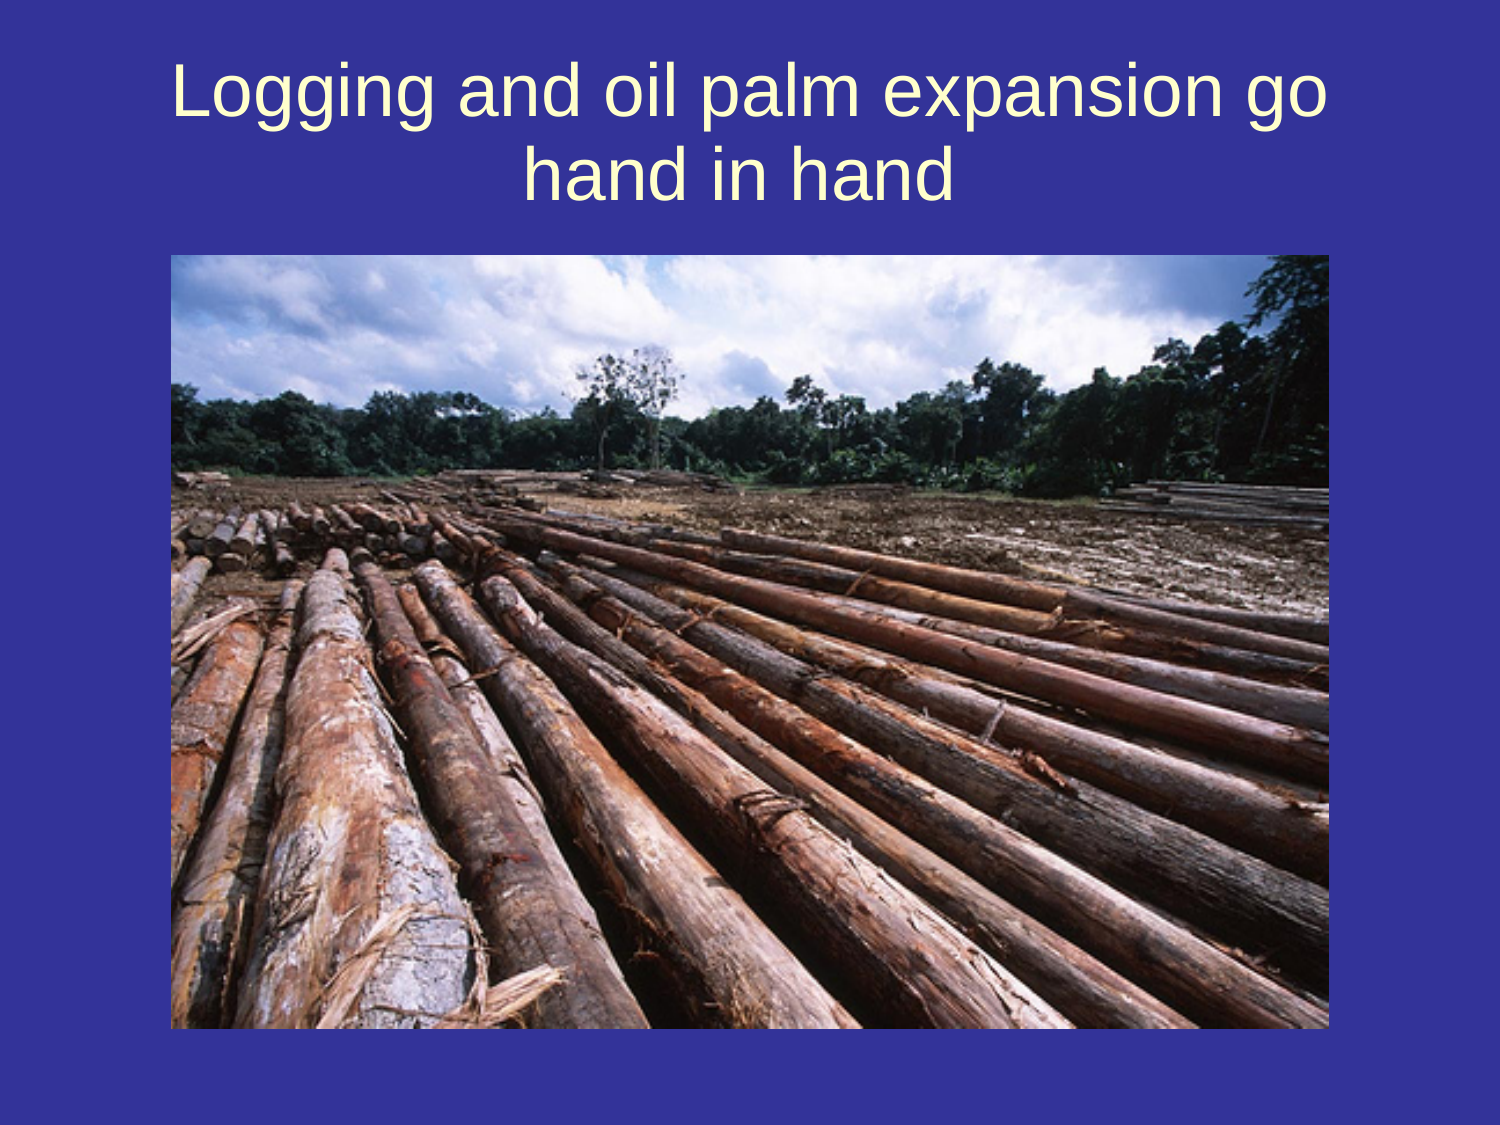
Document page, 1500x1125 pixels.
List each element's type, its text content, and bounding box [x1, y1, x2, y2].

picture [171, 255, 1329, 1029]
title Logging and oil palm expansion go hand in hand [75, 34, 1426, 231]
